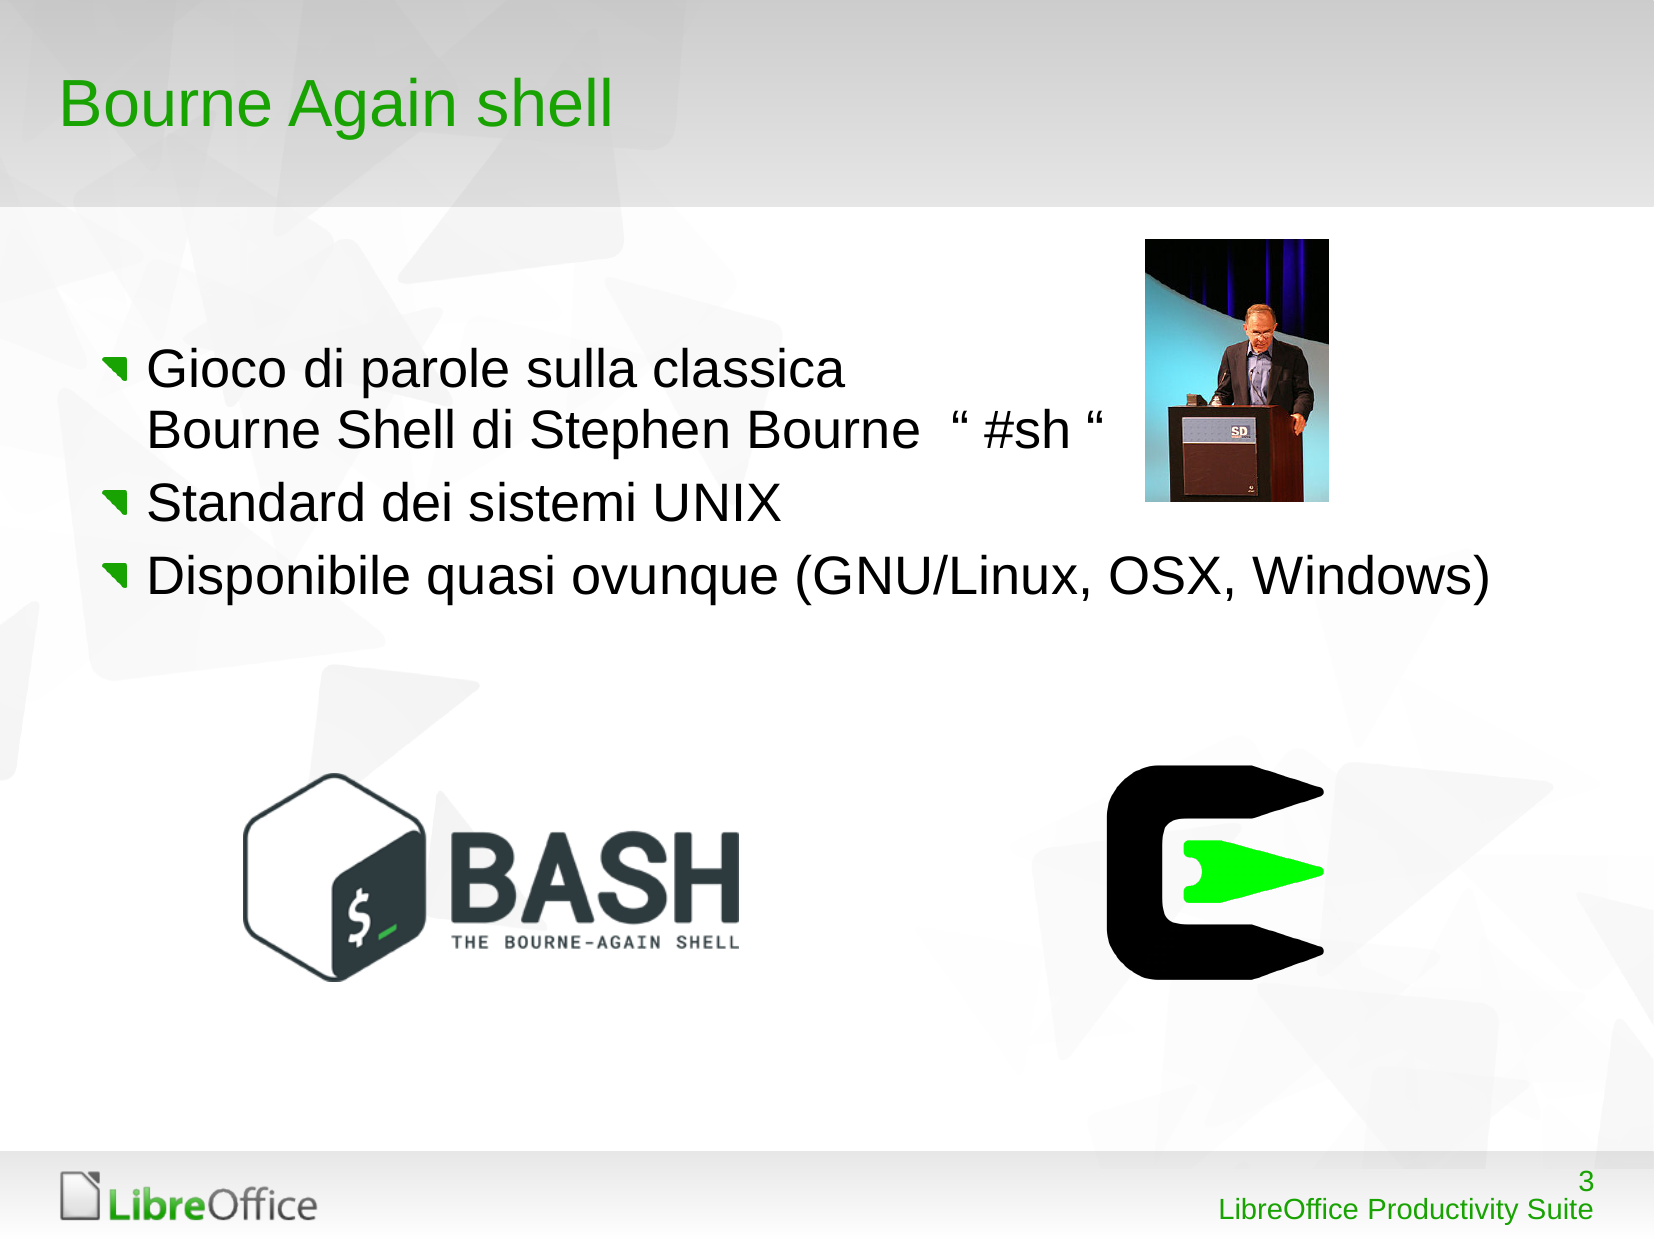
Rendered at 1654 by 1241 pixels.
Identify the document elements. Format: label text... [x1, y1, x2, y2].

list Gioco di parole sulla classica Bourne Shell di Stephen Bourne “ #sh “ Standard dei sistemi UNIX Disponibile quasi ovunque (GNU/Linux, OSX, Windows) [59, 265, 1595, 1114]
picture [243, 773, 739, 982]
picture [41, 1152, 337, 1240]
picture [0, 0, 783, 931]
picture [915, 548, 1654, 1169]
picture [1145, 239, 1329, 502]
picture [1092, 746, 1333, 987]
title Bourne Again shell [59, 29, 1595, 178]
